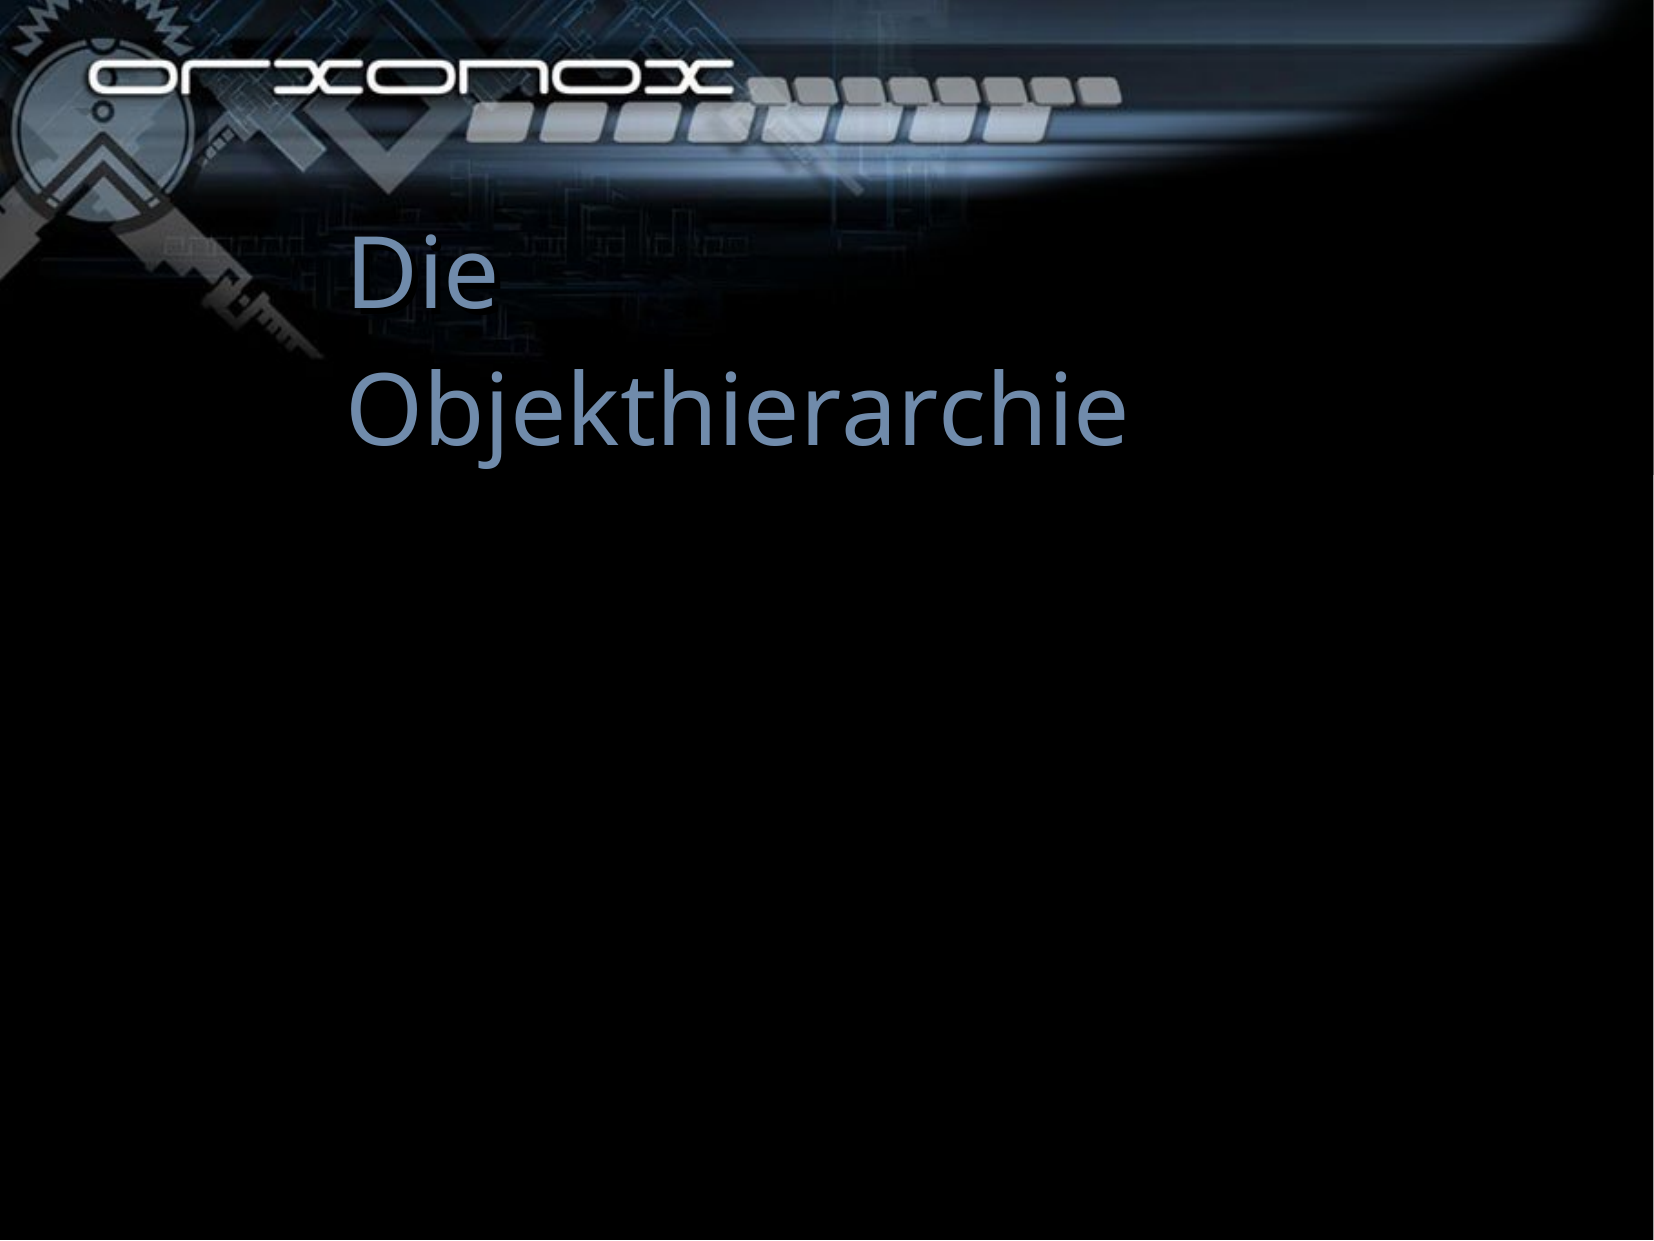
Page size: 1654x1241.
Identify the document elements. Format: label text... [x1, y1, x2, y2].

picture [0, 0, 1654, 475]
text_box Die Objekthierarchie [330, 194, 1306, 344]
